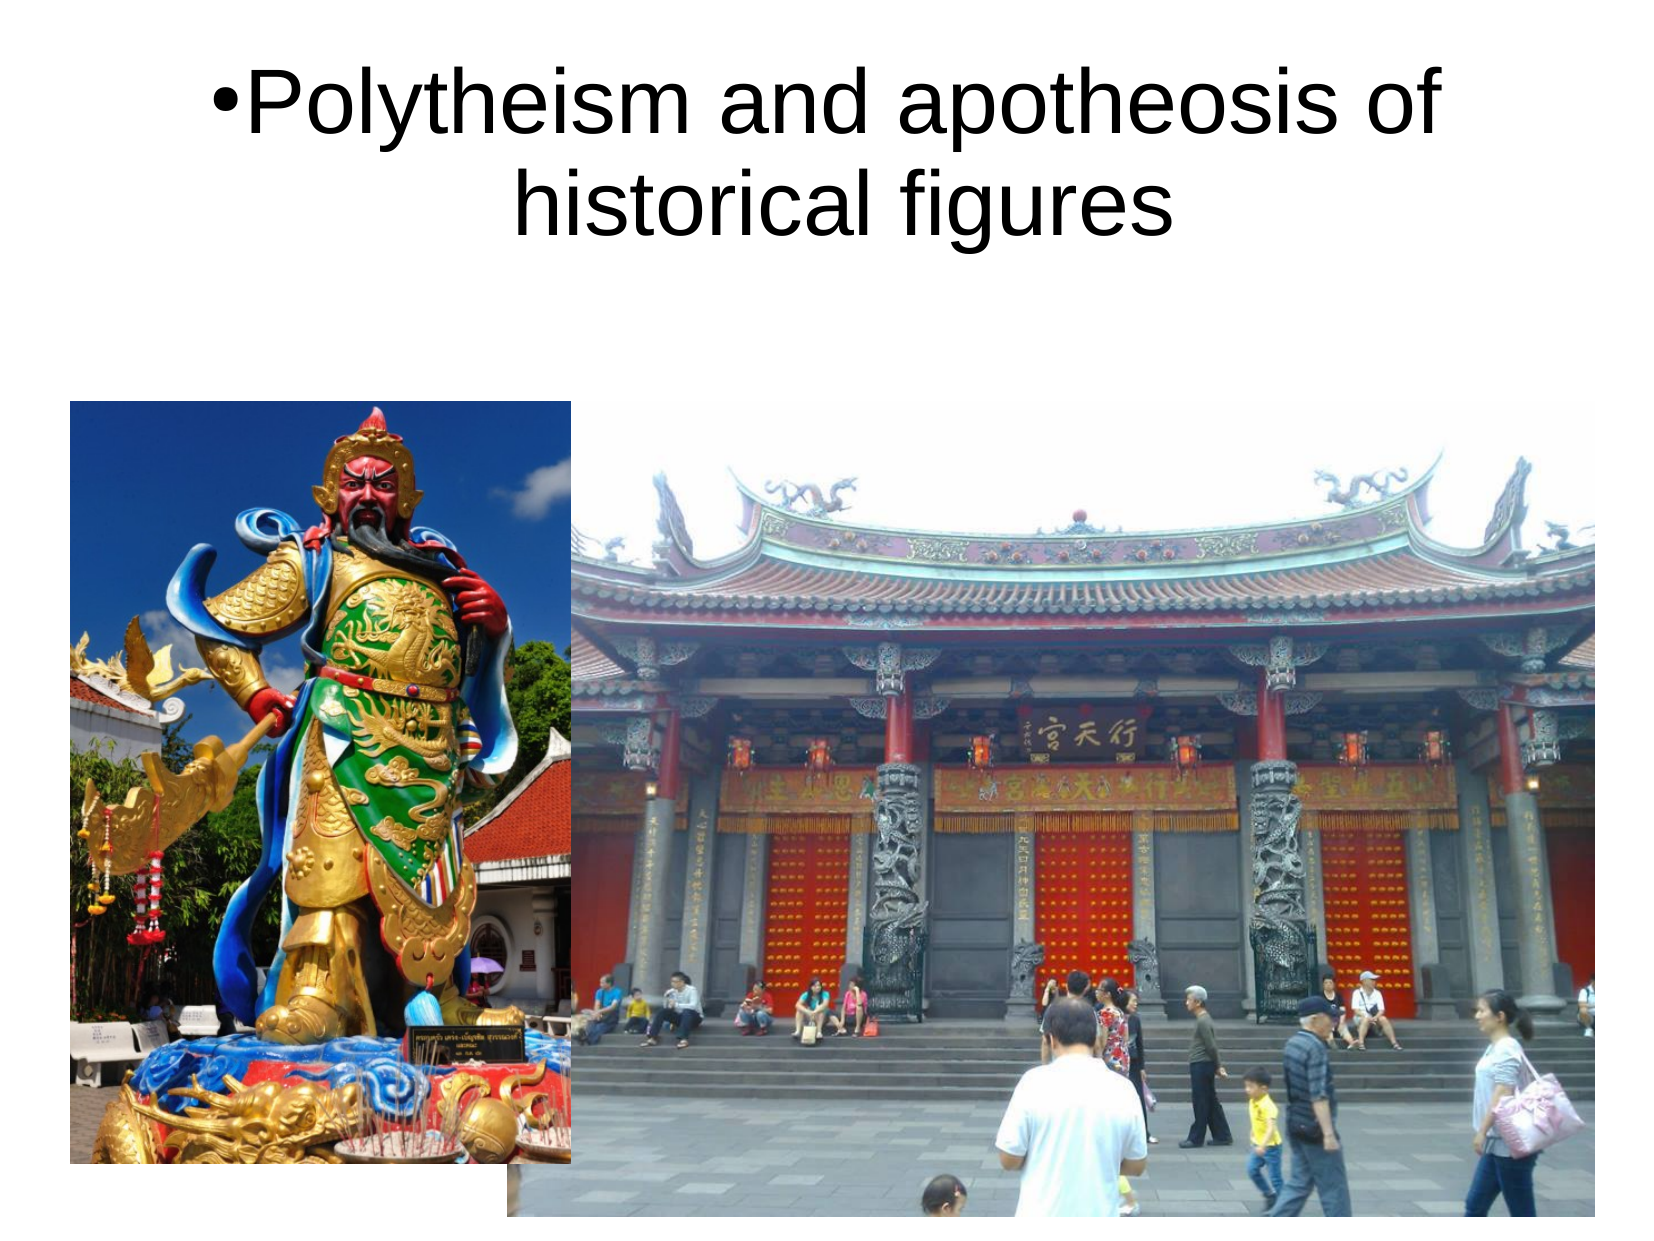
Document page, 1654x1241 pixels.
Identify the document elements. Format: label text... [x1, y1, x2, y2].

title Polytheism and apotheosis of historical figures [82, 49, 1571, 257]
picture [70, 401, 1595, 1217]
